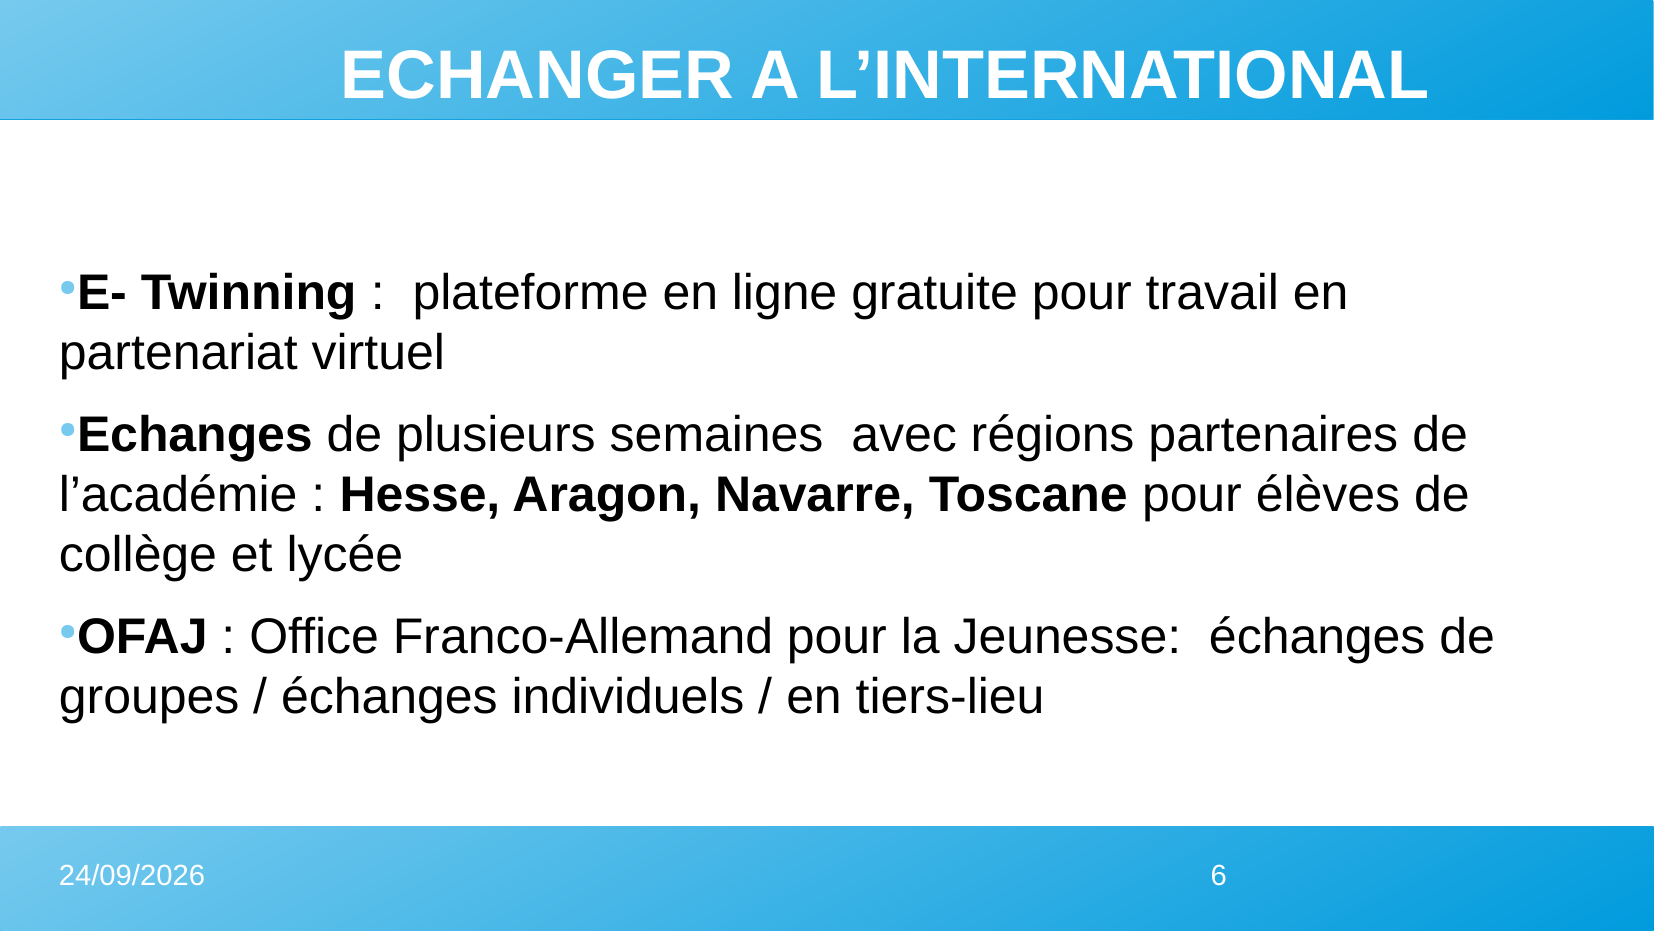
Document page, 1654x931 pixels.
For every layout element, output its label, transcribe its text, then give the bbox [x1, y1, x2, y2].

text_box 05/04/2023 [59, 856, 443, 916]
text_box [1210, 856, 1595, 916]
list E- Twinning : plateforme en ligne gratuite pour travail en partenariat virtuel Echanges de plusieurs semaines avec régions partenaires de l’académie : Hesse, Aragon, Navarre, Toscane pour élèves de collège et lycée OFAJ : Office Franco-Allemand pour la Jeunesse: échanges de groupes / échanges individuels / en tiers-lieu [59, 177, 1595, 768]
title ECHANGER A L’INTERNATIONAL [118, 29, 1654, 108]
